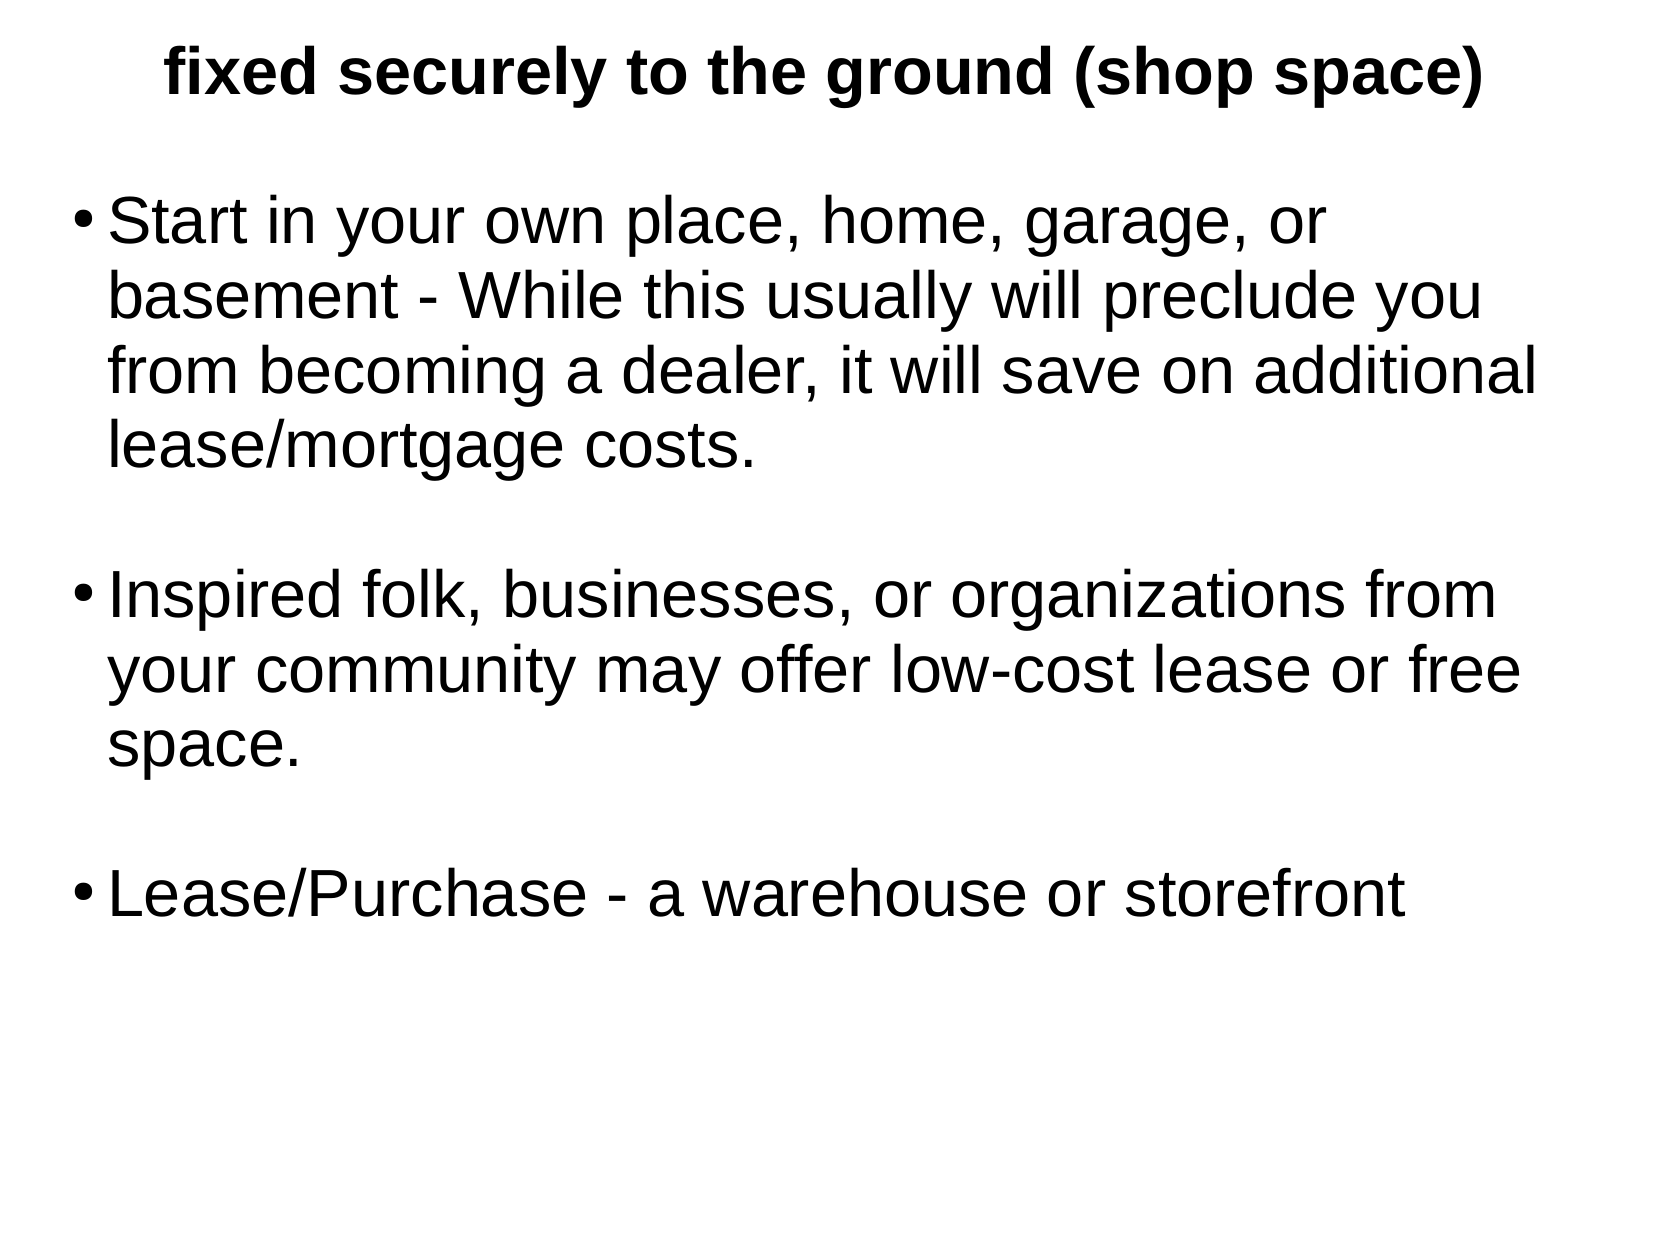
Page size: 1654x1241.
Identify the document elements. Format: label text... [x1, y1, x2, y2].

subtitle fixed securely to the ground (shop space) Start in your own place, home, garage, or basement - While this usually will preclude you from becoming a dealer, it will save on additional lease/mortgage costs. Inspired folk, businesses, or organizations from your community may offer low-cost lease or free space. Lease/Purchase - a warehouse or storefront [71, 33, 1560, 1156]
